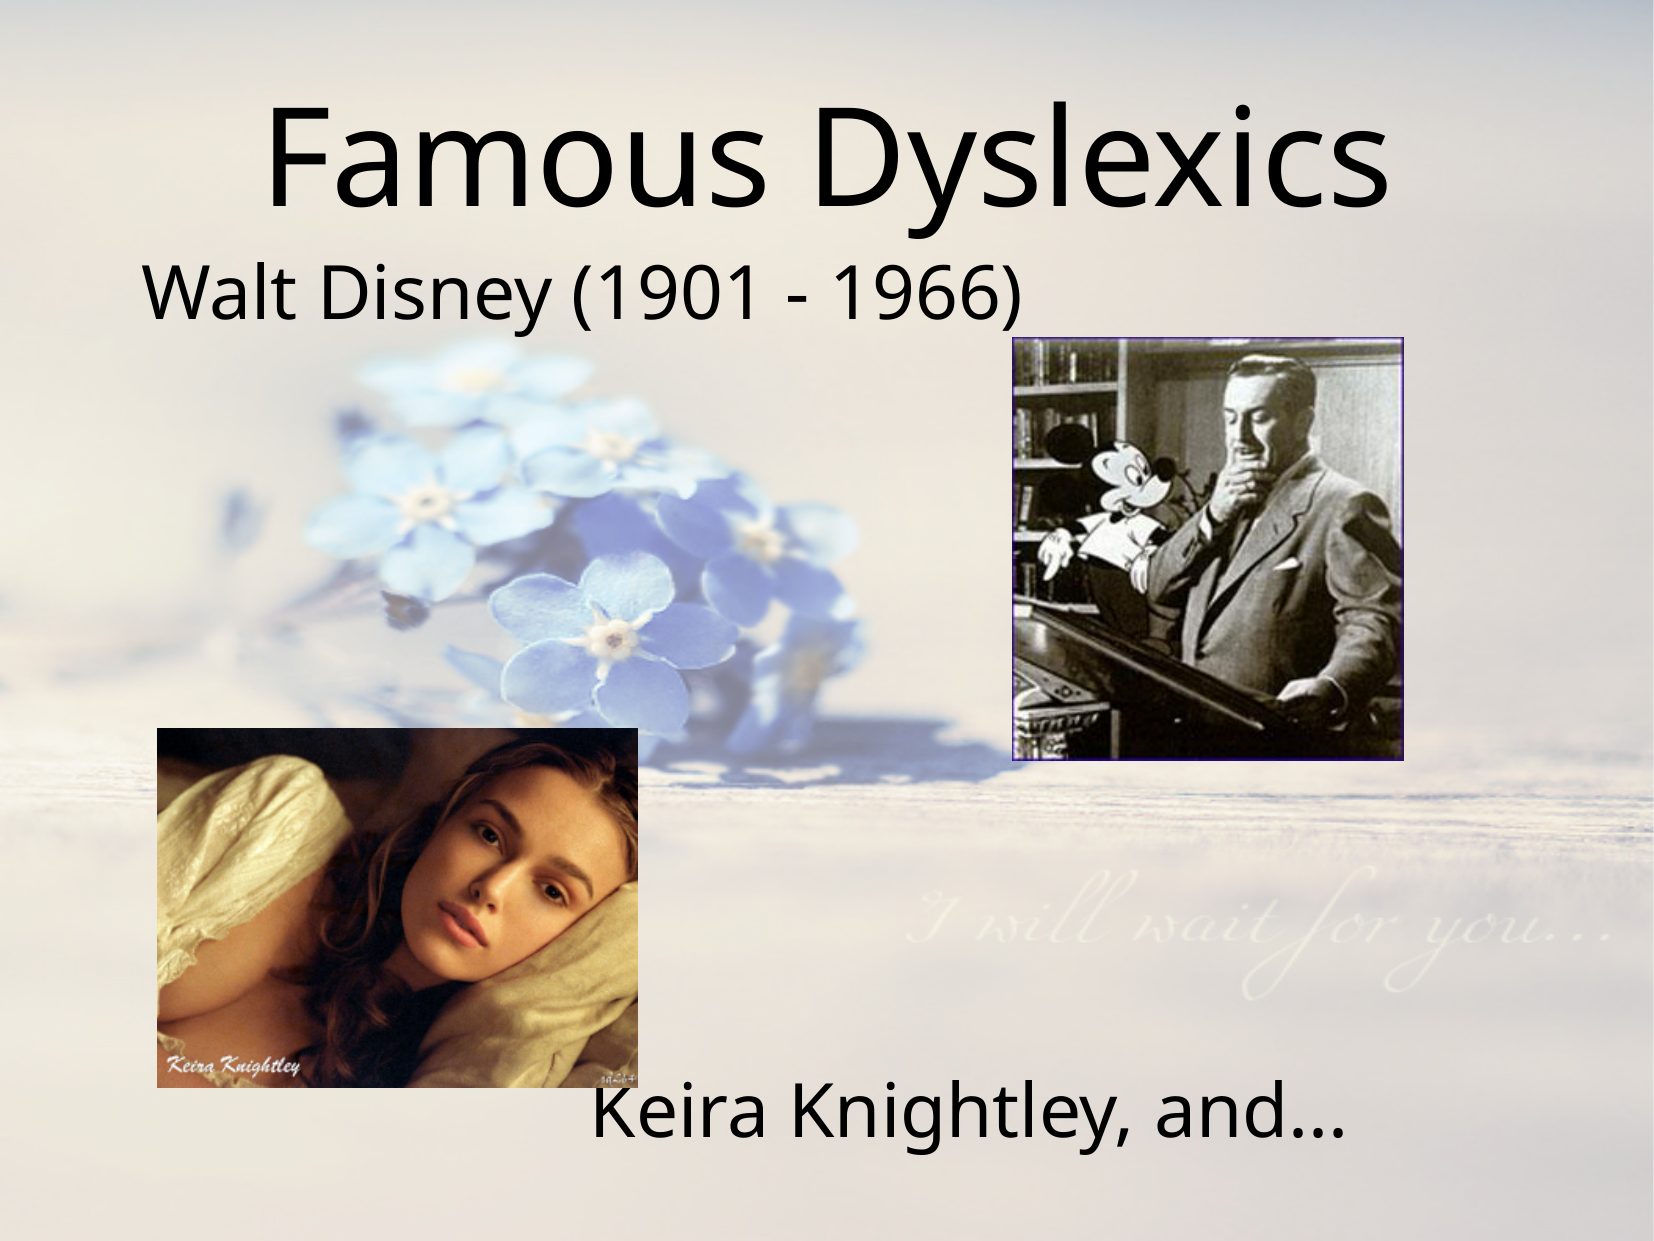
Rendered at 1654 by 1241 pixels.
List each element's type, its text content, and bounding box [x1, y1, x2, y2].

title Famous Dyslexics [82, 49, 1571, 257]
picture [0, 0, 1654, 1241]
subtitle Walt Disney (1901 - 1966) Keira Knightley, and... [82, 297, 1571, 1102]
